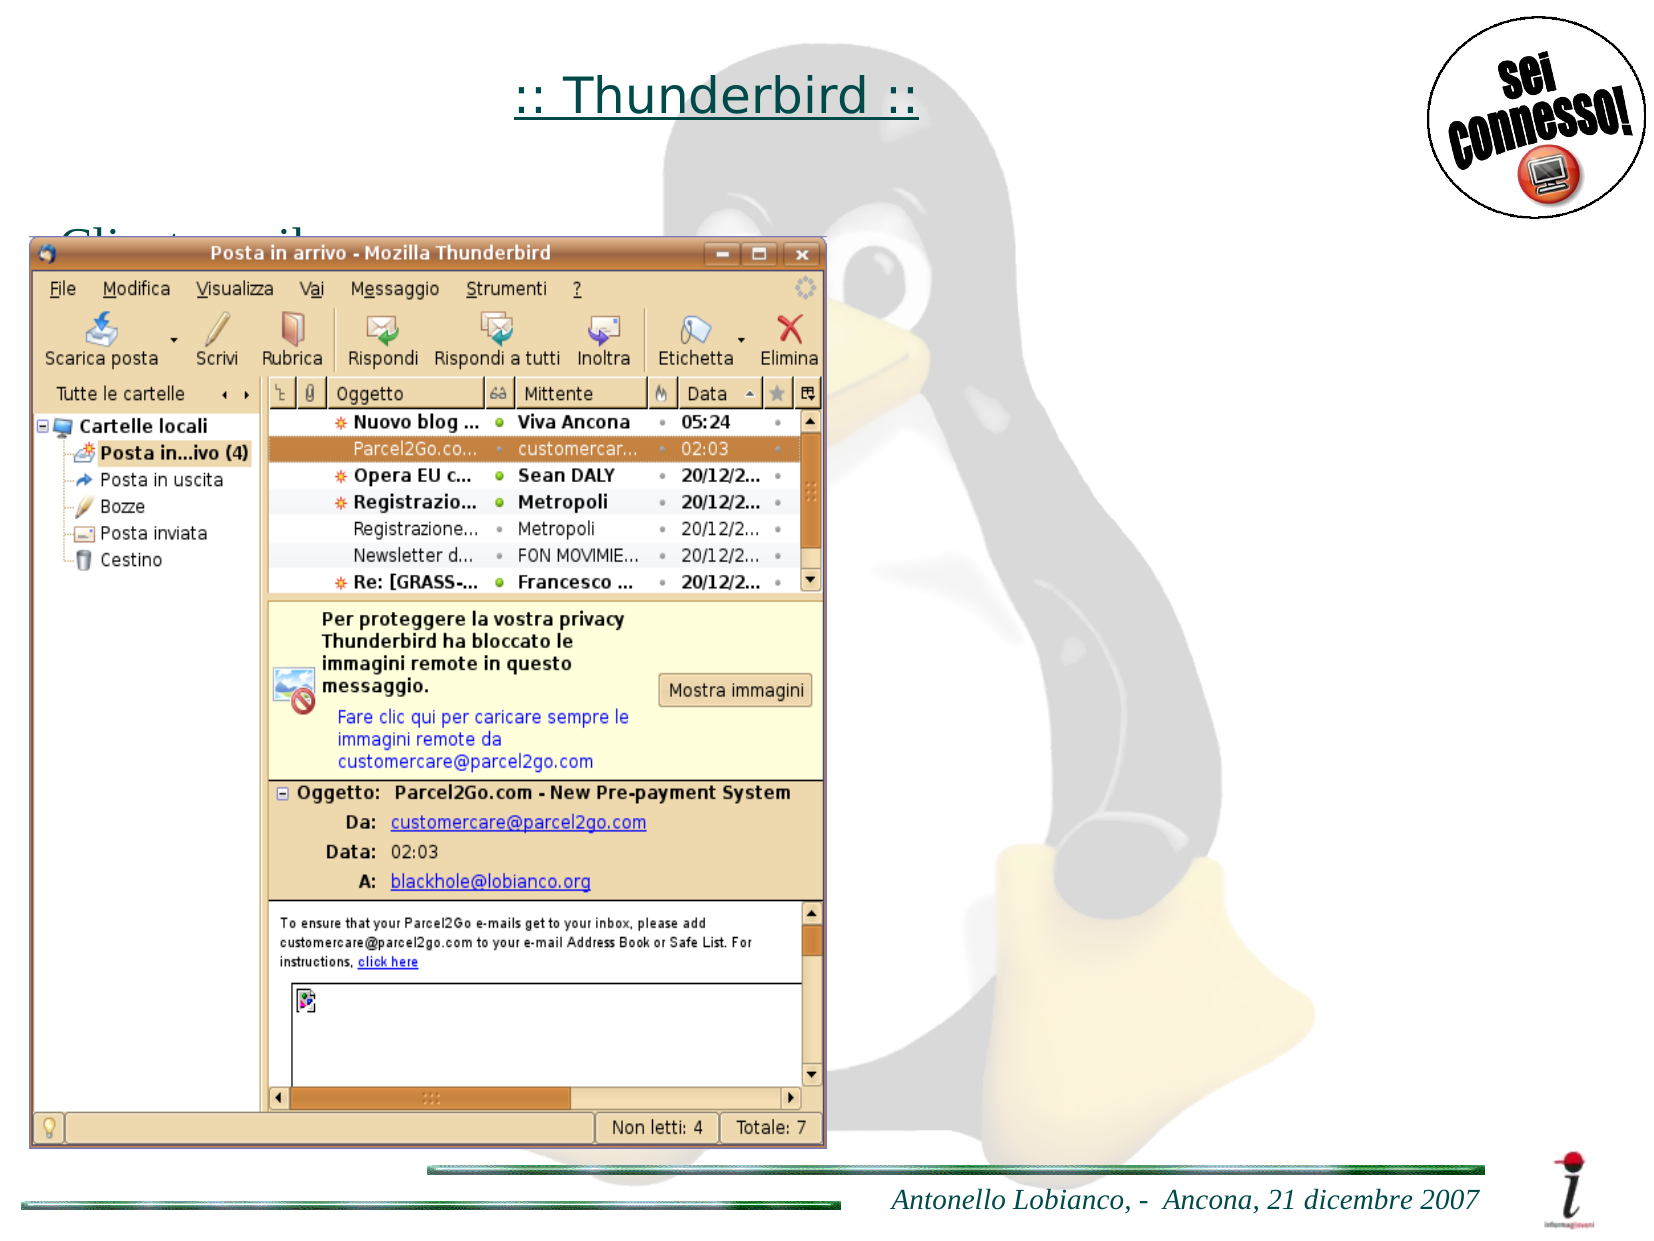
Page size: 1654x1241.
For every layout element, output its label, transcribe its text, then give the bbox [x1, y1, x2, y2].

picture [21, 1201, 841, 1210]
title :: Thunderbird :: [29, 59, 1404, 134]
picture [29, 236, 827, 1149]
picture [1538, 1147, 1604, 1235]
list Client email Ottima gestione mail ed allegati Controllo bayesiano anti-spam Sicurezza: immagini opzionali Gestione avanzata filtri Moduli di crittografia PGP inclusi [837, 218, 1595, 1152]
picture [427, 1165, 1485, 1175]
picture [1425, 15, 1646, 219]
